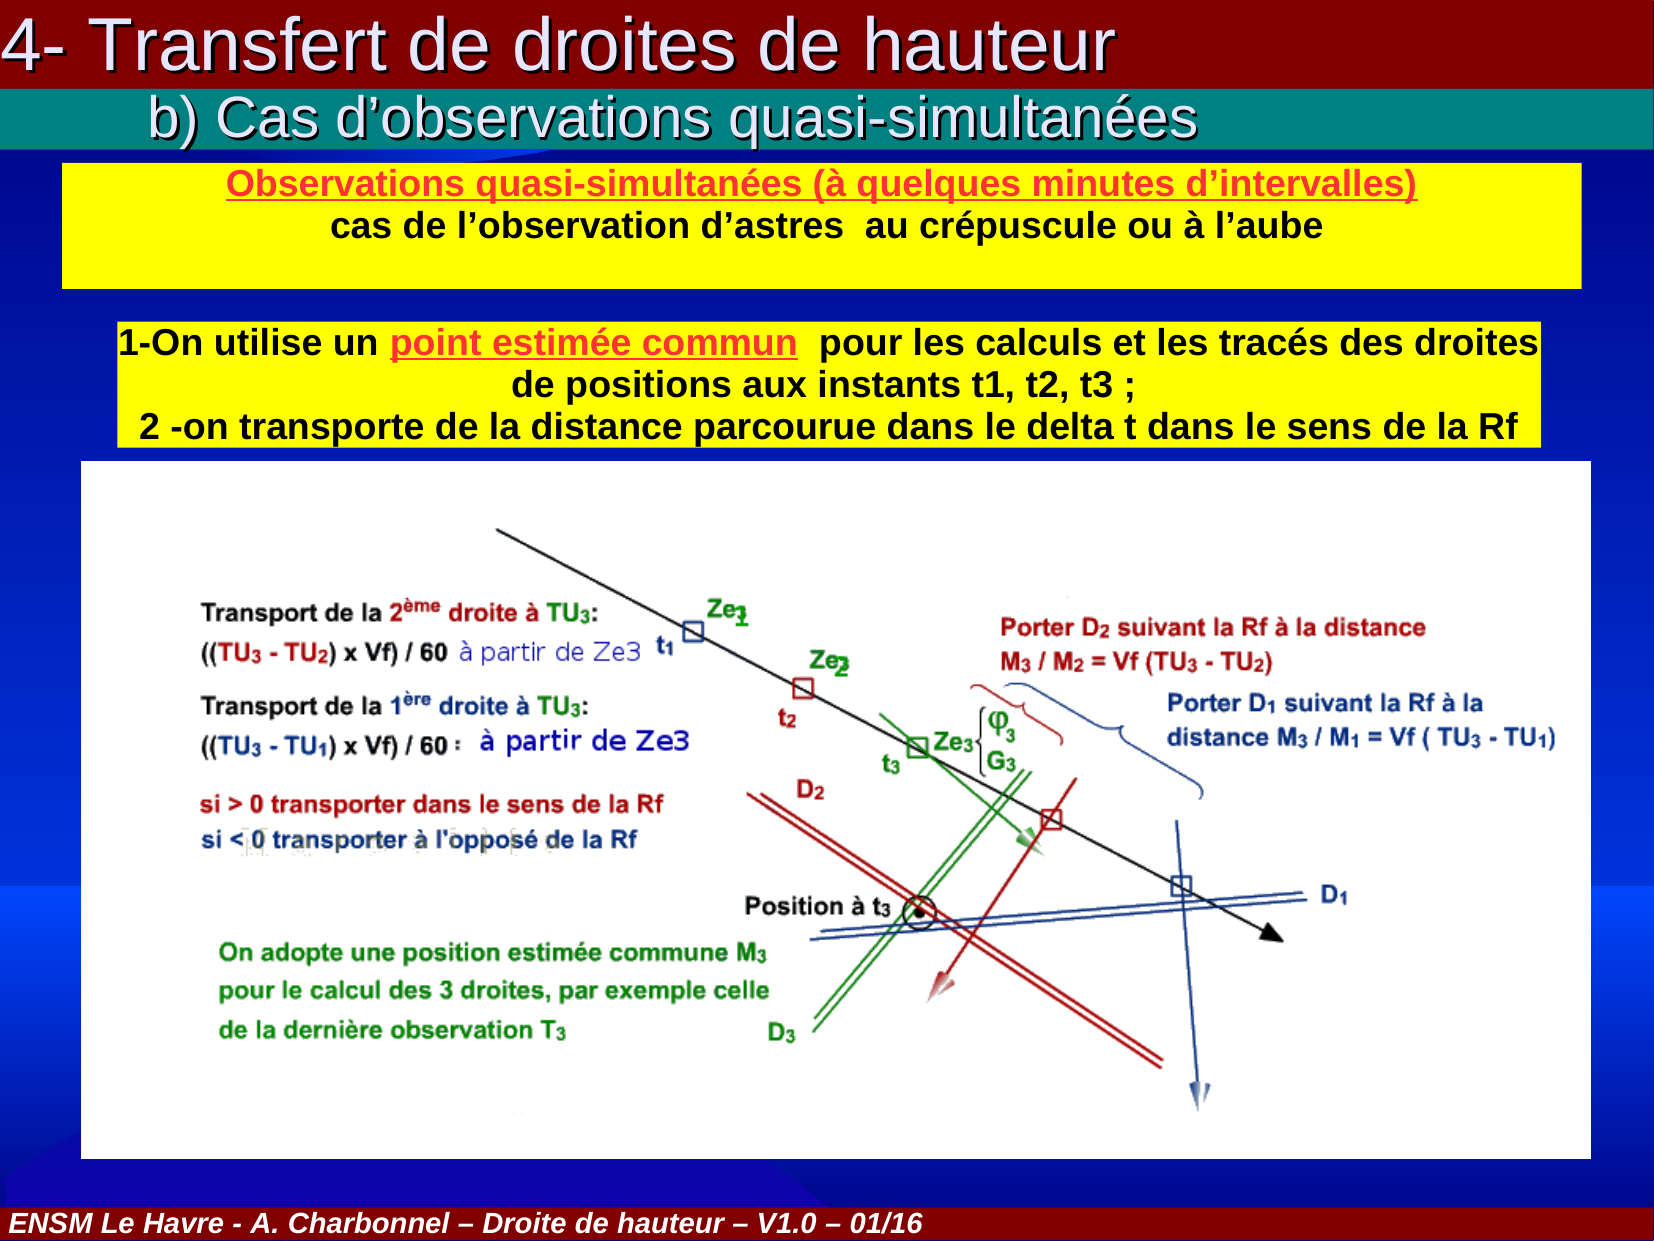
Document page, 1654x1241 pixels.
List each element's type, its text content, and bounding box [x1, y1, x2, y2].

picture [81, 461, 1591, 1159]
text_box Observations quasi-simultanées (à quelques minutes d’intervalles) cas de l’observation d’astres au crépuscule ou à l’aube [62, 162, 1582, 289]
title 4- Transfert de droites de hauteur [0, 0, 1654, 89]
title b) Cas d’observations quasi-simultanées [0, 89, 1654, 150]
text_box ENSM Le Havre - A. Charbonnel – Droite de hauteur – V1.0 – 01/16 [0, 1207, 1654, 1241]
text_box 1-On utilise un point estimée commun pour les calculs et les tracés des droites de positions aux instants t1, t2, t3 ; 2 -on transporte de la distance parcourue dans le delta t dans le sens de la Rf [117, 321, 1541, 448]
